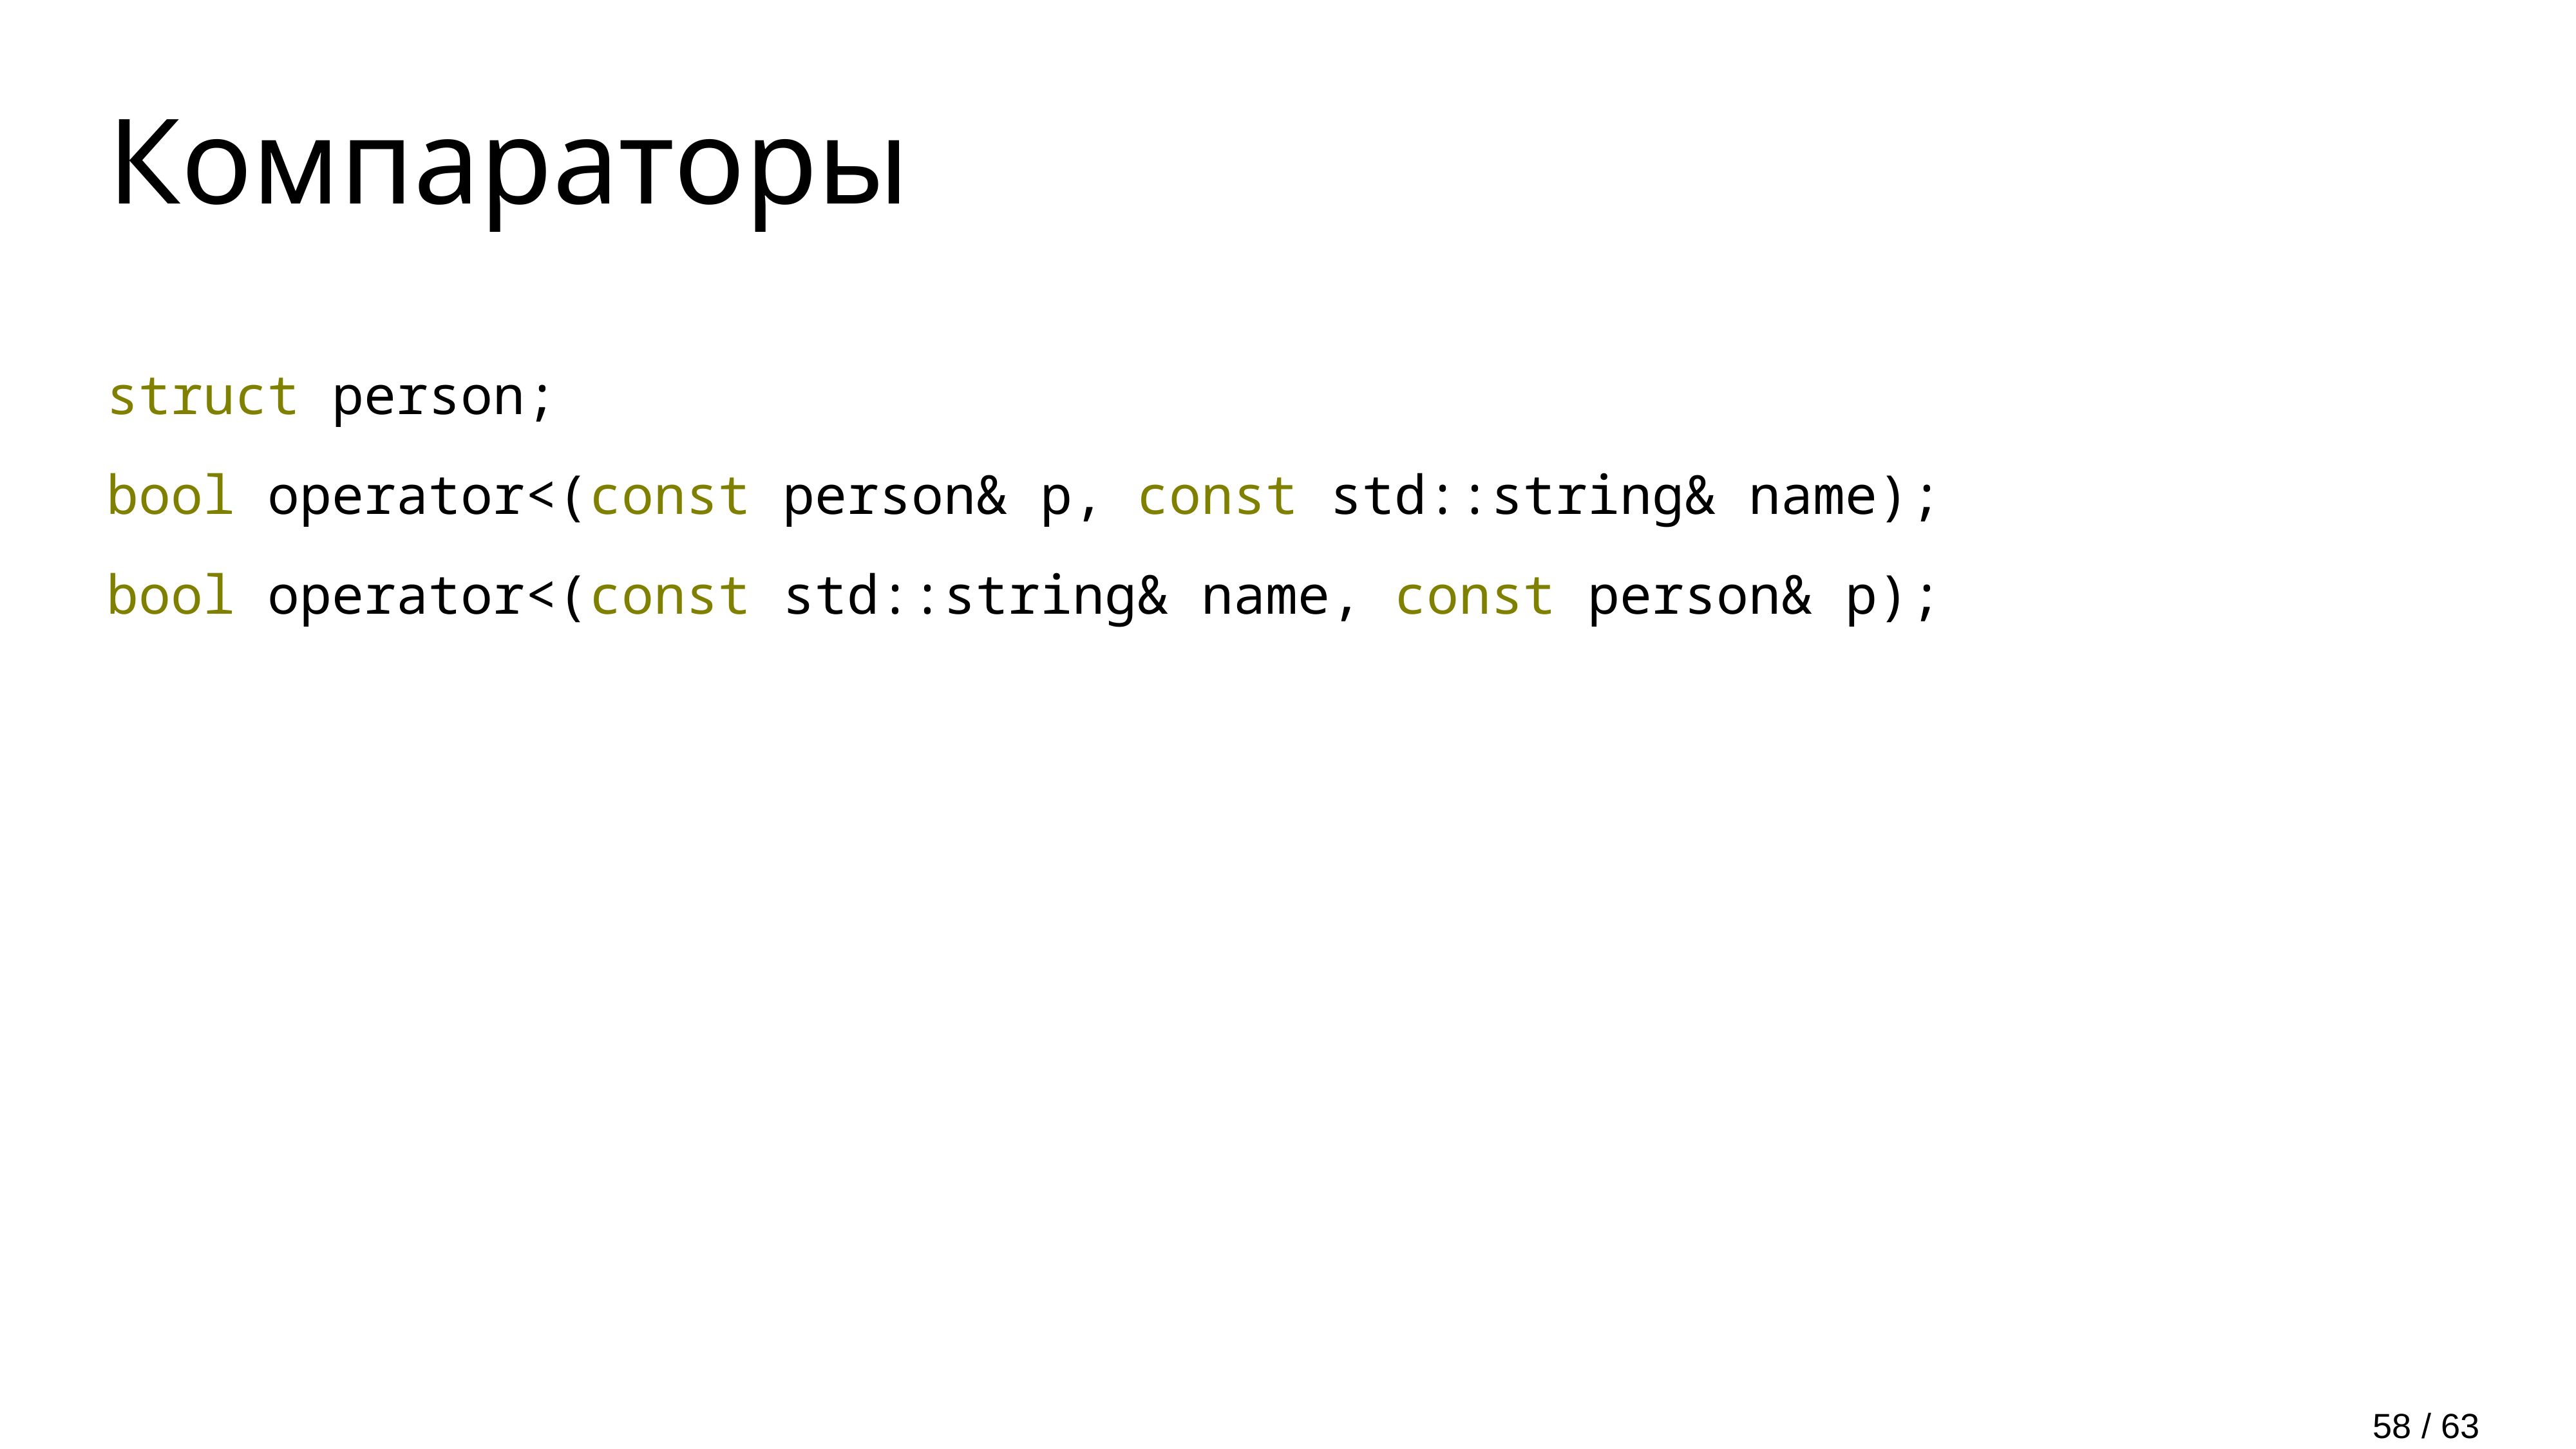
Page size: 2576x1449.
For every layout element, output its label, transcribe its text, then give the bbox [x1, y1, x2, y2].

text_box <number> / 63 [2363, 1402, 2576, 1449]
list struct person; bool operator<(const person& p, const std::string& name); bool operator<(const std::string& name, const person& p); [0, 295, 2576, 1449]
title Компараторы [108, 80, 2468, 242]
